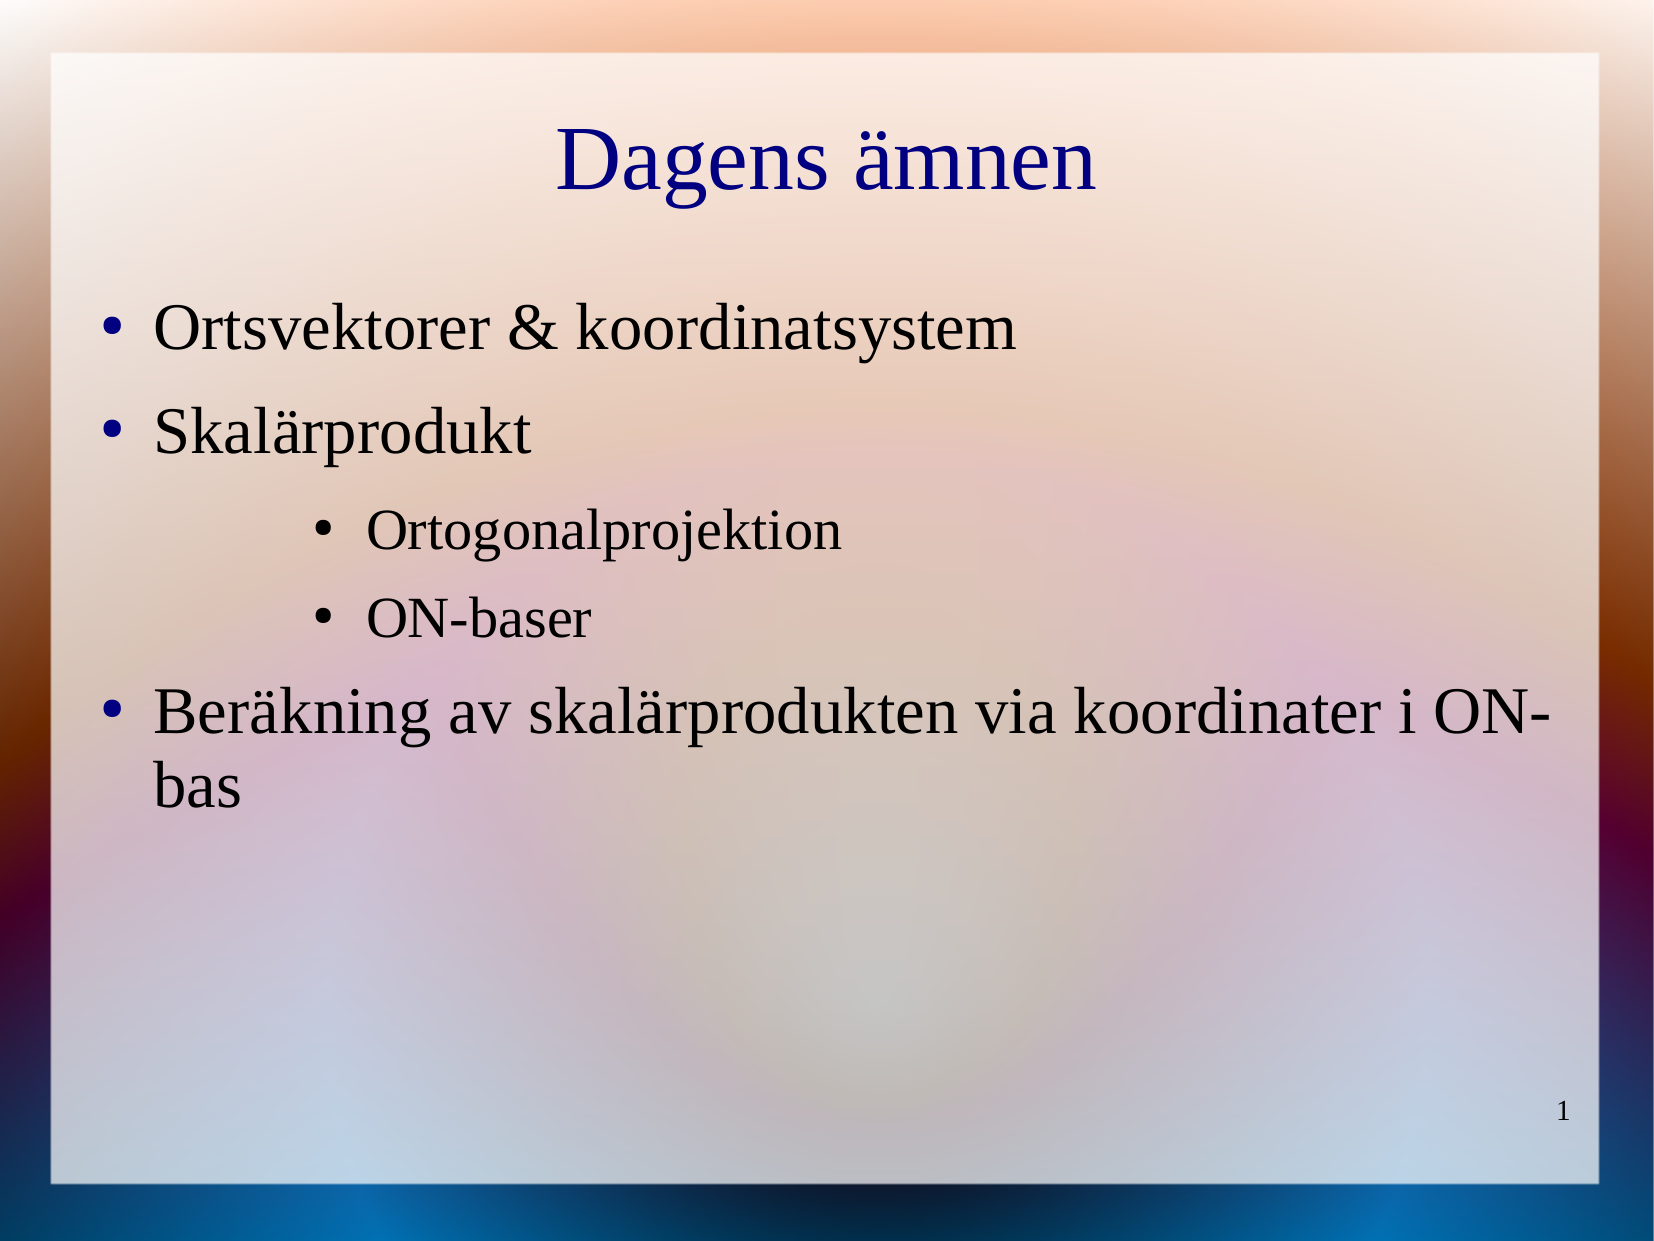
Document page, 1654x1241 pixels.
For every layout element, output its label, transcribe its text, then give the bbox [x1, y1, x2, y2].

list Ortsvektorer & koordinatsystem Skalärprodukt Ortogonalprojektion ON-baser Beräkning av skalärprodukten via koordinater i ON-bas [82, 290, 1571, 1019]
picture [0, 0, 1654, 1241]
title Dagens ämnen [82, 55, 1571, 263]
